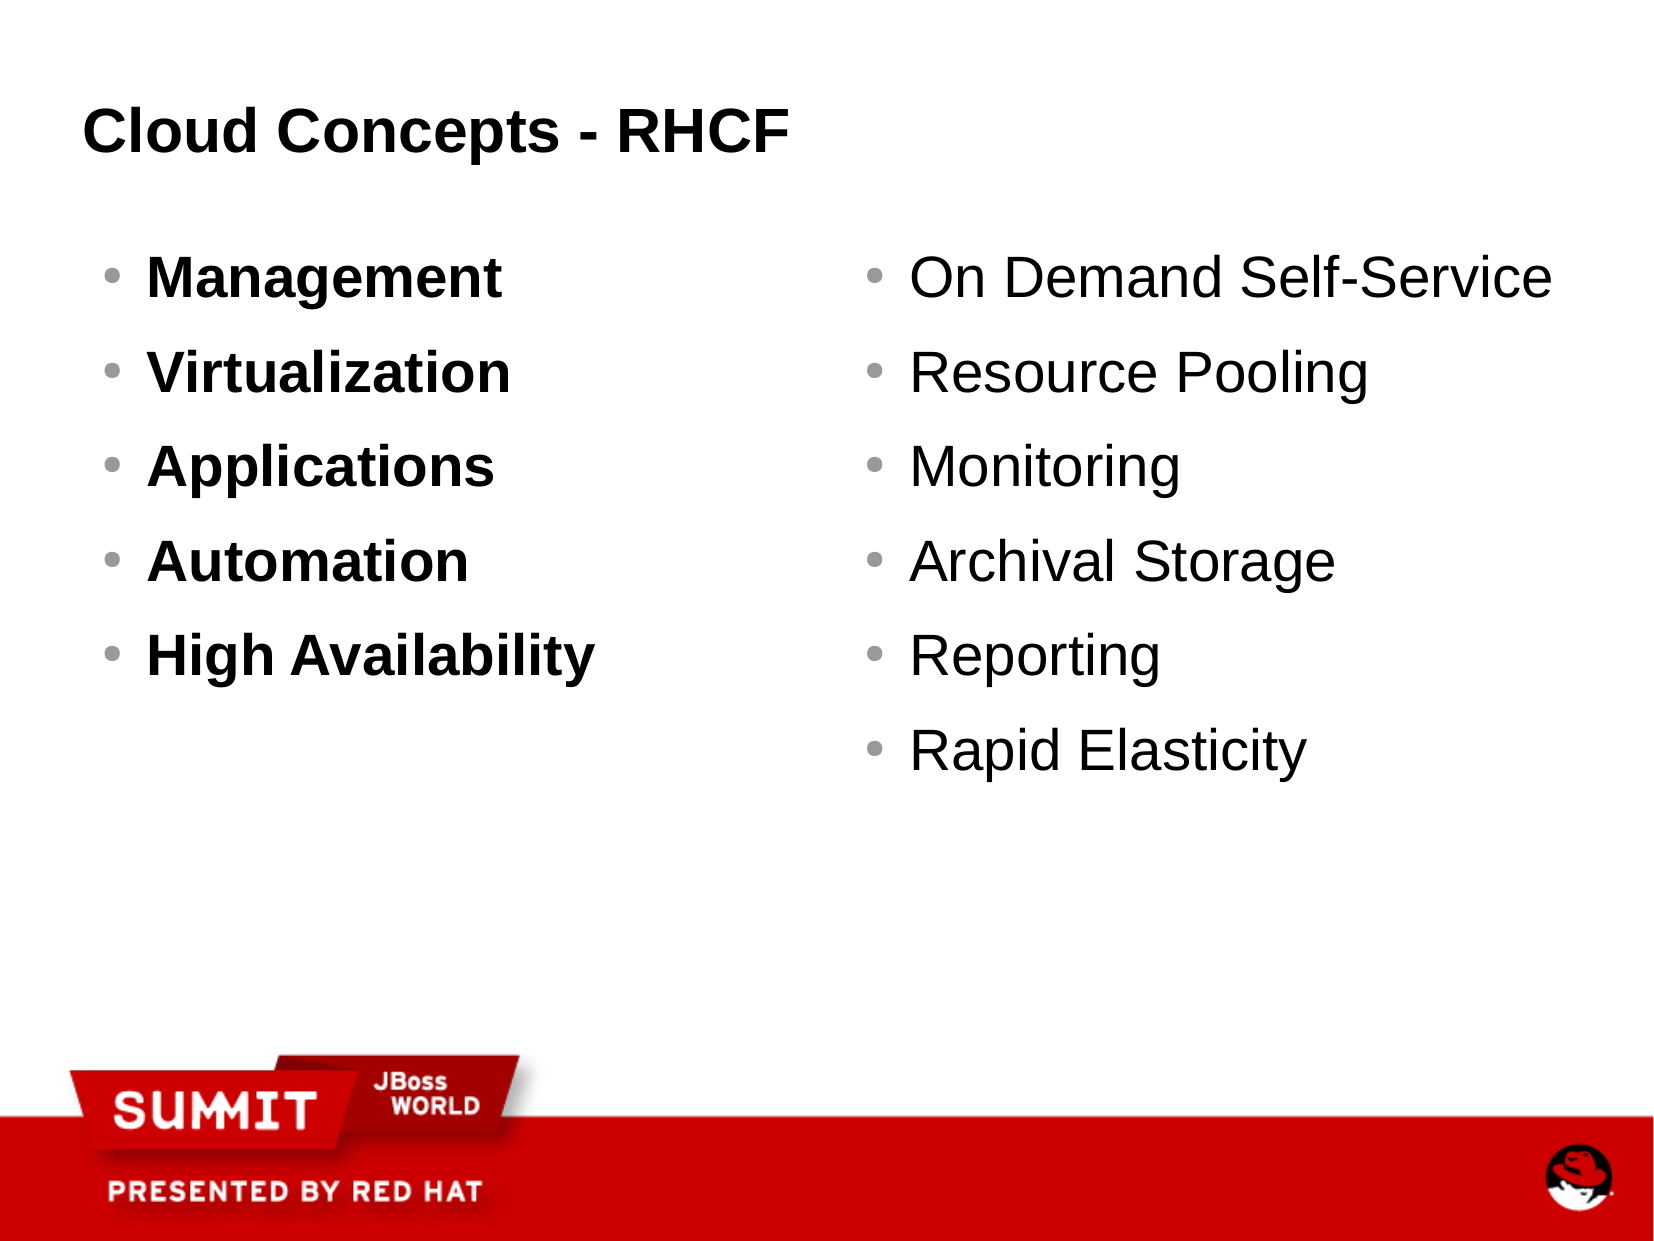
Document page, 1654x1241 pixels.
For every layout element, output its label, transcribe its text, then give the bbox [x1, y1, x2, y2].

list On Demand Self-Service Resource Pooling Monitoring Archival Storage Reporting Rapid Elasticity [849, 244, 1576, 1039]
picture [0, 1043, 1654, 1241]
list Management Virtualization Applications Automation High Availability [86, 244, 814, 1039]
title Cloud Concepts - RHCF [82, 37, 1571, 226]
